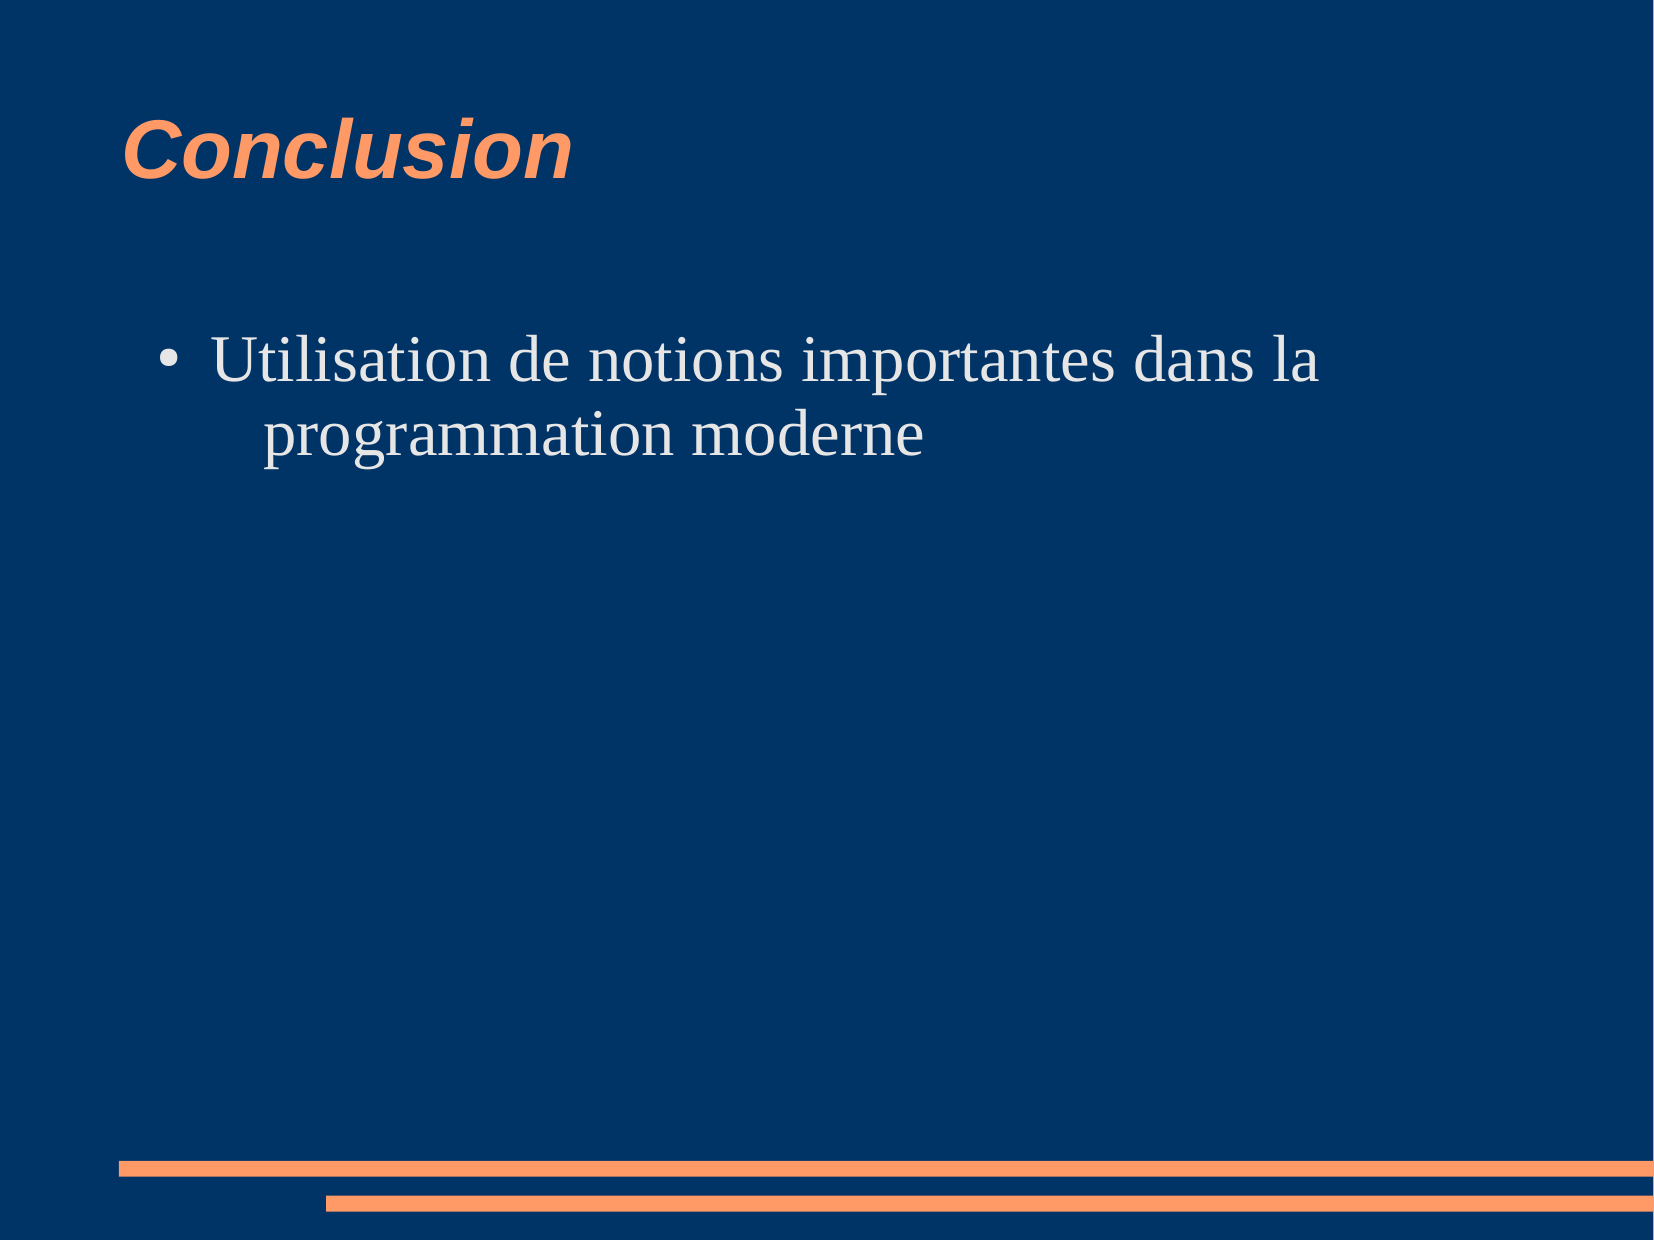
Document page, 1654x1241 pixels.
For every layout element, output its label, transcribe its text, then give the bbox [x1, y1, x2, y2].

list Utilisation de notions importantes dans la programmation moderne [121, 322, 1561, 1132]
title Conclusion [121, 46, 1534, 254]
